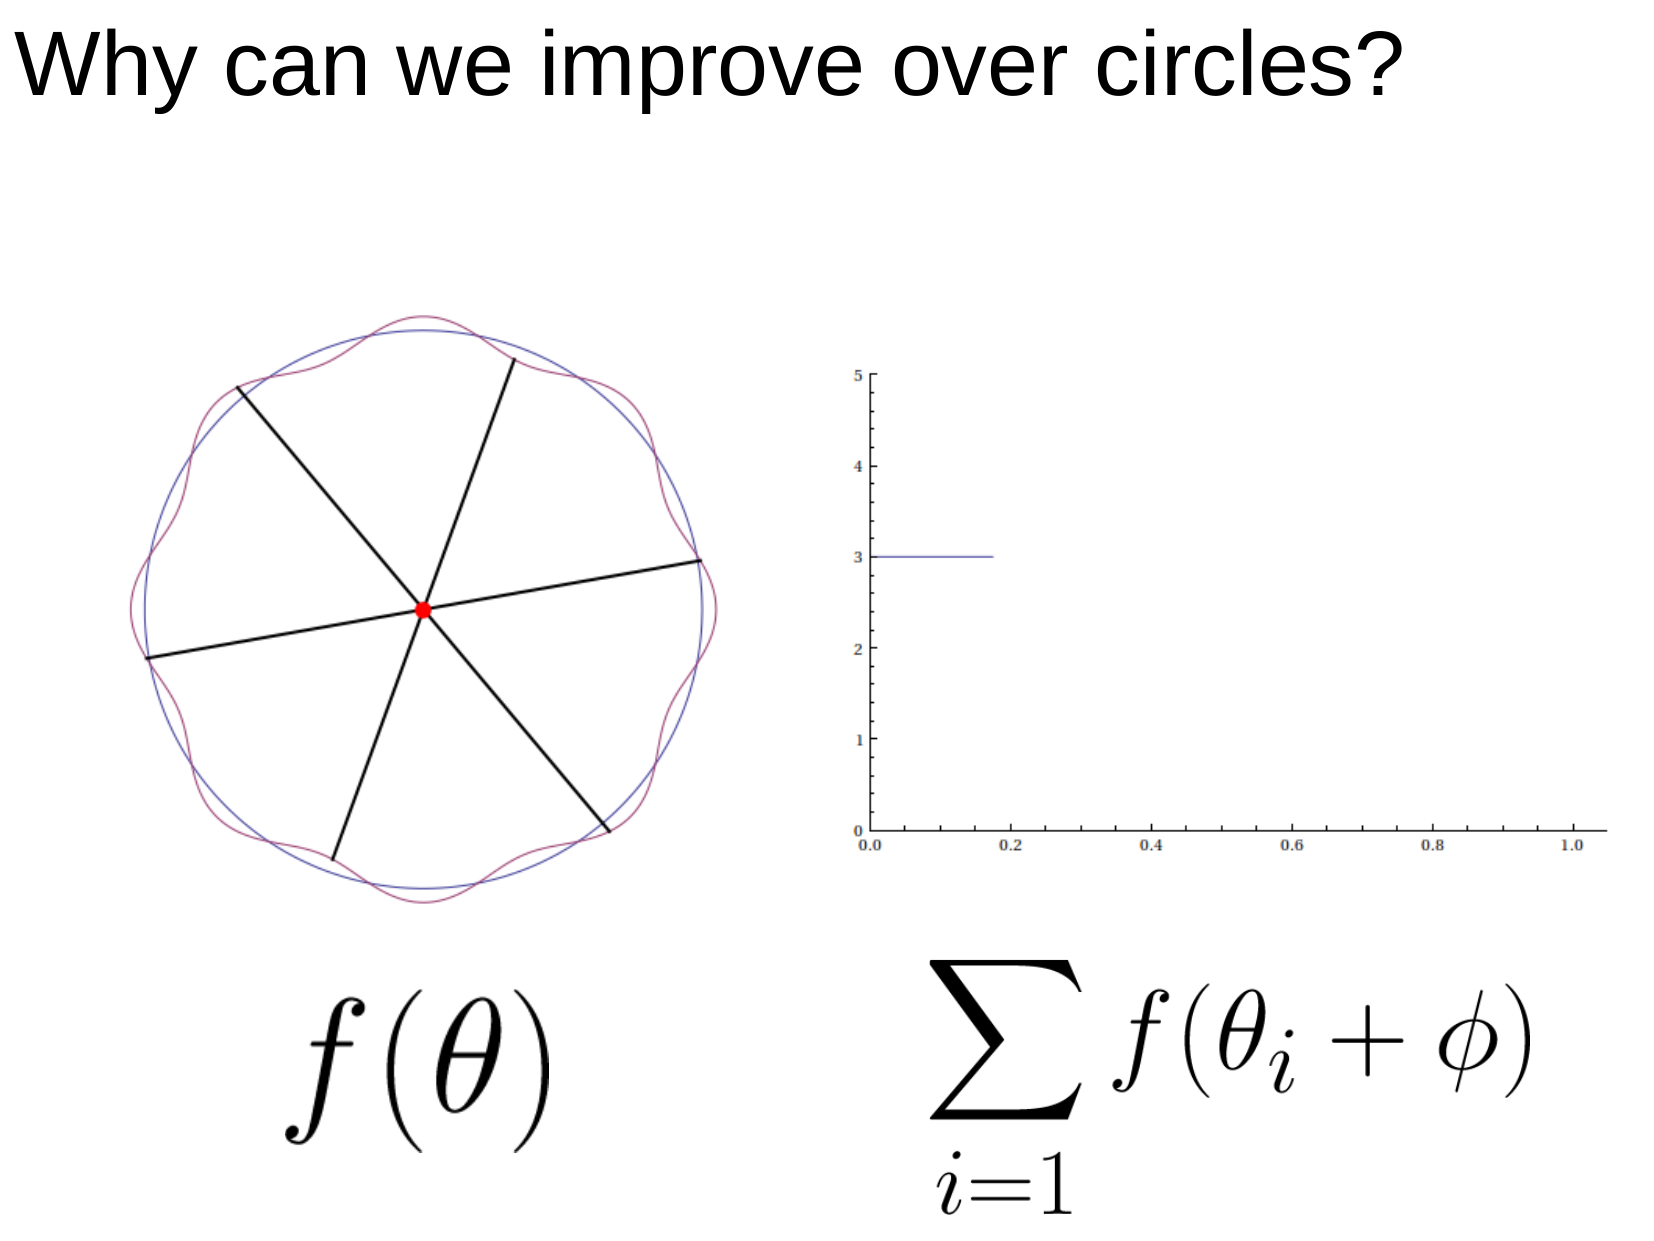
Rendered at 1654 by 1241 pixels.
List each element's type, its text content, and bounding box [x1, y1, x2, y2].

picture [285, 989, 549, 1153]
text_box Why can we improve over circles? [0, 5, 1654, 123]
picture [46, 278, 1609, 1216]
